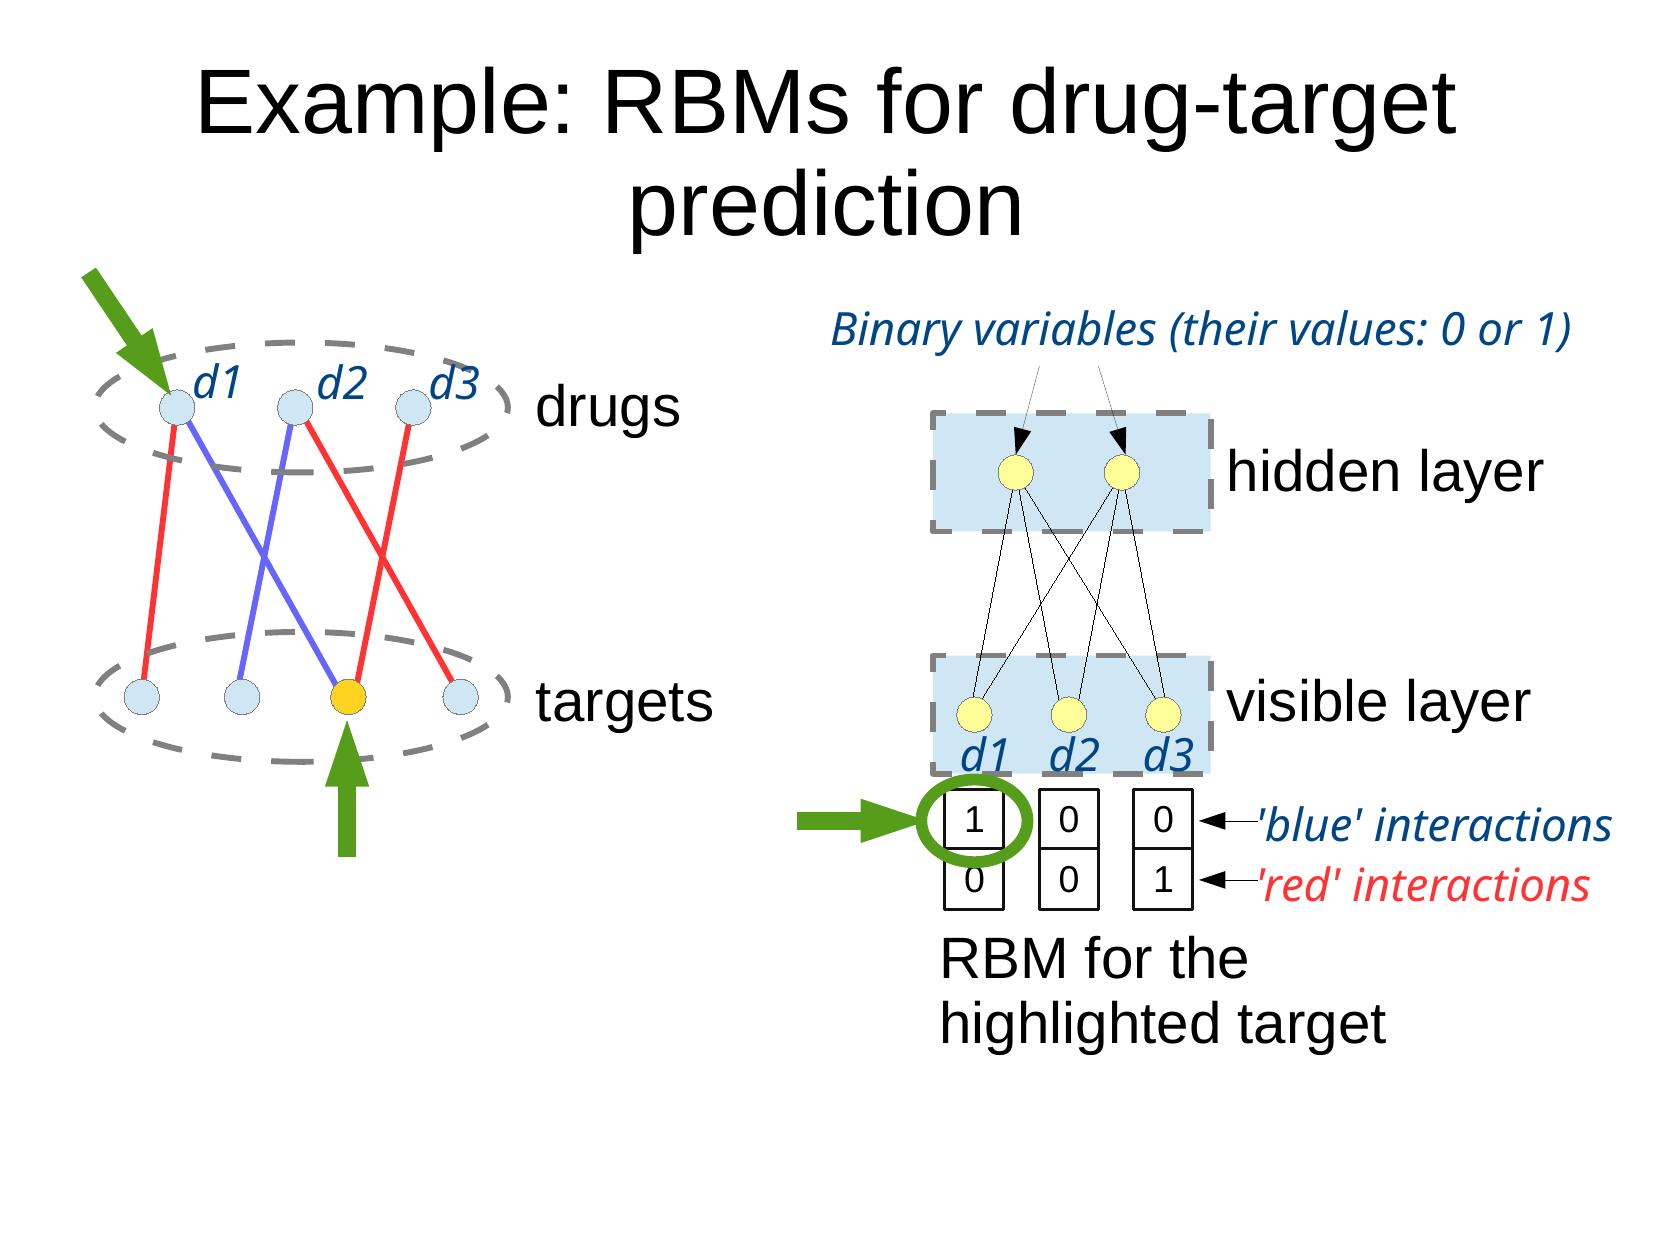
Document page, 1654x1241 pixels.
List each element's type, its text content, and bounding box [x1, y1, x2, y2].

text_box hidden layer [1212, 431, 1561, 511]
text_box [124, 679, 160, 715]
title Example: RBMs for drug-target prediction [82, 49, 1571, 257]
text_box 0 [1039, 848, 1099, 910]
text_box [330, 679, 367, 715]
text_box 0 [969, 869, 980, 890]
text_box 0 [946, 848, 1002, 856]
text_box targets [520, 661, 730, 742]
text_box [933, 413, 1211, 532]
text_box 'red' interactions [1240, 844, 1629, 920]
text_box 0 [1133, 789, 1193, 848]
text_box [395, 389, 428, 426]
text_box Binary variables (their values: 0 or 1) [814, 289, 1654, 365]
text_box [224, 679, 260, 715]
text_box [933, 655, 1211, 774]
text_box d3 [1128, 714, 1214, 790]
text_box 1 [944, 789, 1004, 848]
text_box [159, 389, 192, 426]
text_box 0 [1039, 789, 1099, 848]
text_box d1 [177, 342, 251, 418]
text_box [442, 679, 479, 715]
text_box drugs [520, 366, 697, 446]
text_box d1 [944, 714, 1019, 788]
text_box d2 [1033, 714, 1119, 790]
text_box d2 [301, 342, 387, 418]
text_box RBM for the highlighted target [924, 918, 1403, 1063]
text_box 0 [944, 862, 1004, 910]
text_box d3 [413, 342, 499, 418]
text_box 1 [1133, 848, 1193, 910]
text_box 'blue' interactions [1240, 785, 1646, 861]
text_box [277, 389, 310, 426]
text_box visible layer [1211, 661, 1548, 742]
